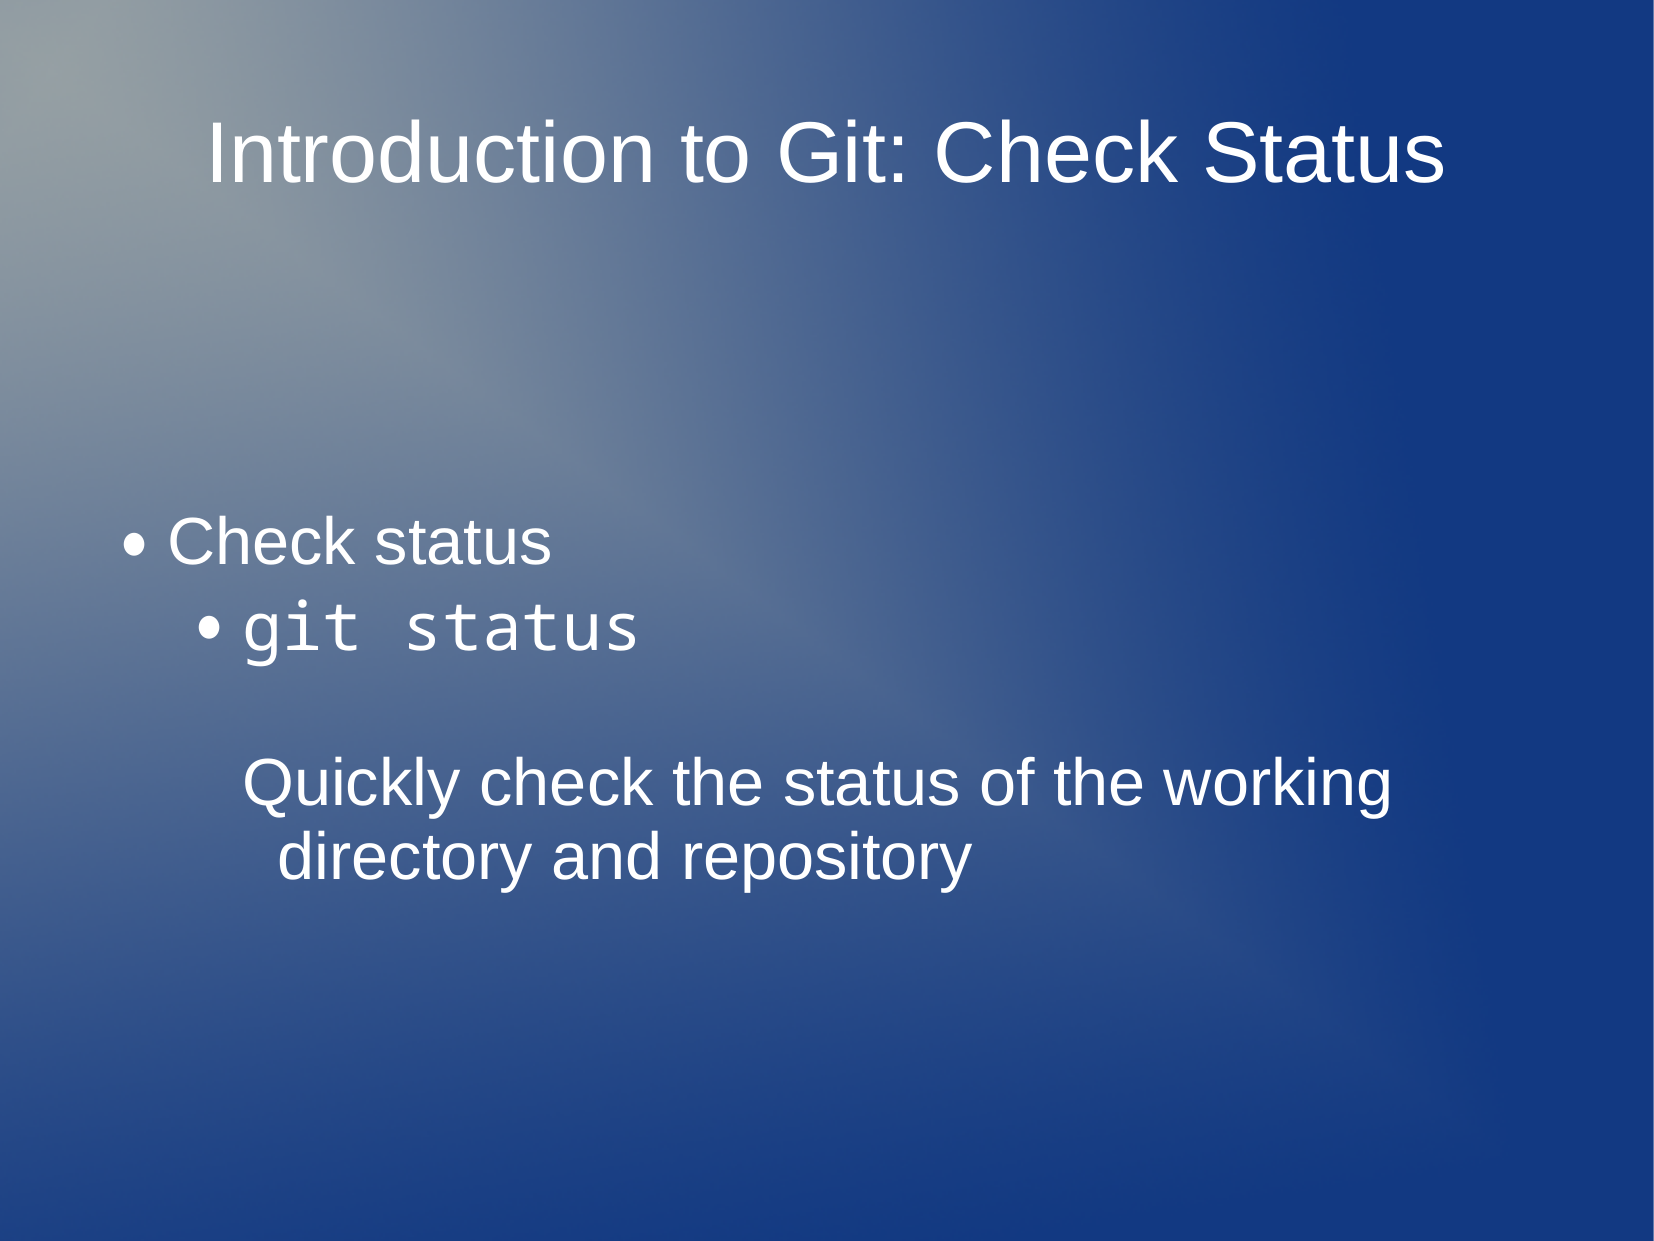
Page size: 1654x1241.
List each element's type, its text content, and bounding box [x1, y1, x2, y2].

subtitle Check status git status Quickly check the status of the working directory and repository [82, 512, 1571, 887]
picture [0, 0, 1654, 1241]
title Introduction to Git: Check Status [82, 49, 1571, 257]
